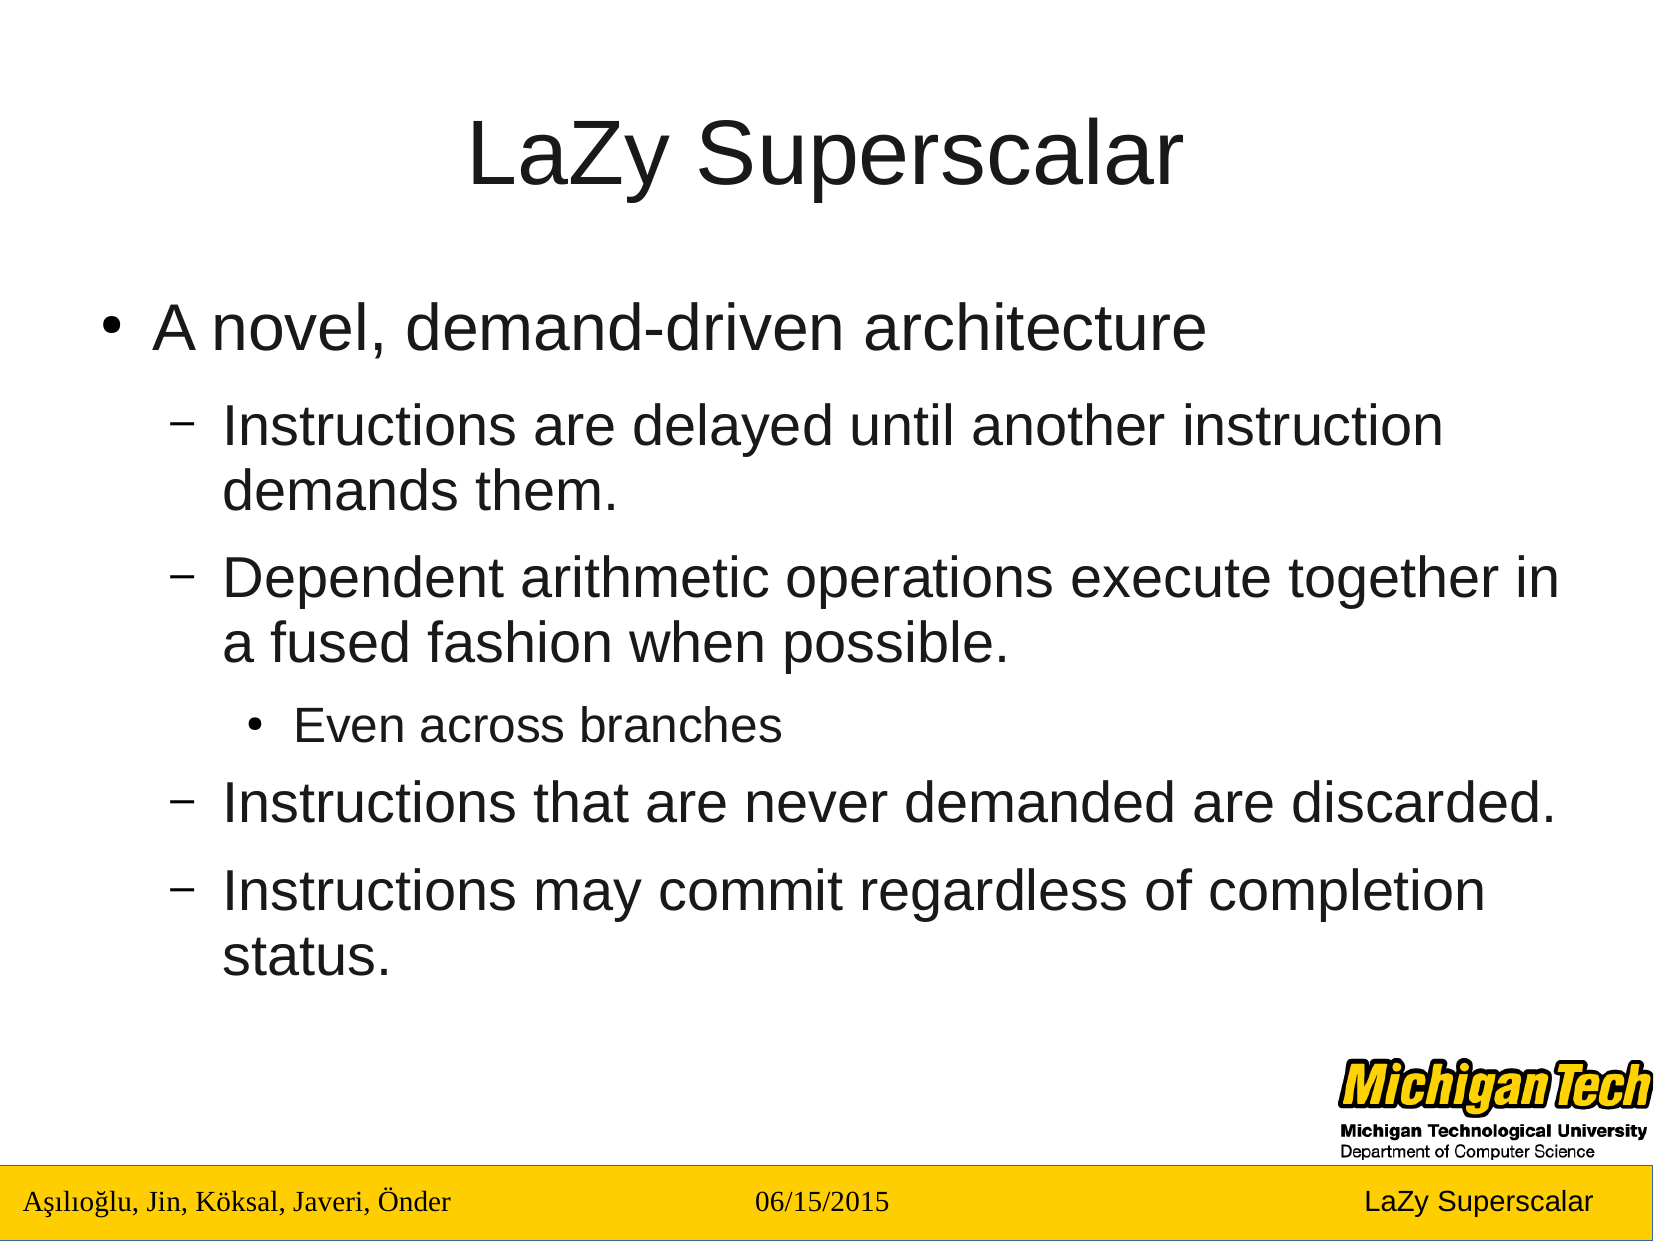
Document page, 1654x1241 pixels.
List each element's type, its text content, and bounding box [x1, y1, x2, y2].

title LaZy Superscalar [82, 49, 1571, 257]
picture [1338, 1058, 1654, 1160]
list A novel, demand-driven architecture Instructions are delayed until another instruction demands them. Dependent arithmetic operations execute together in a fused fashion when possible. Even across branches Instructions that are never demanded are discarded. Instructions may commit regardless of completion status. [82, 290, 1571, 1010]
